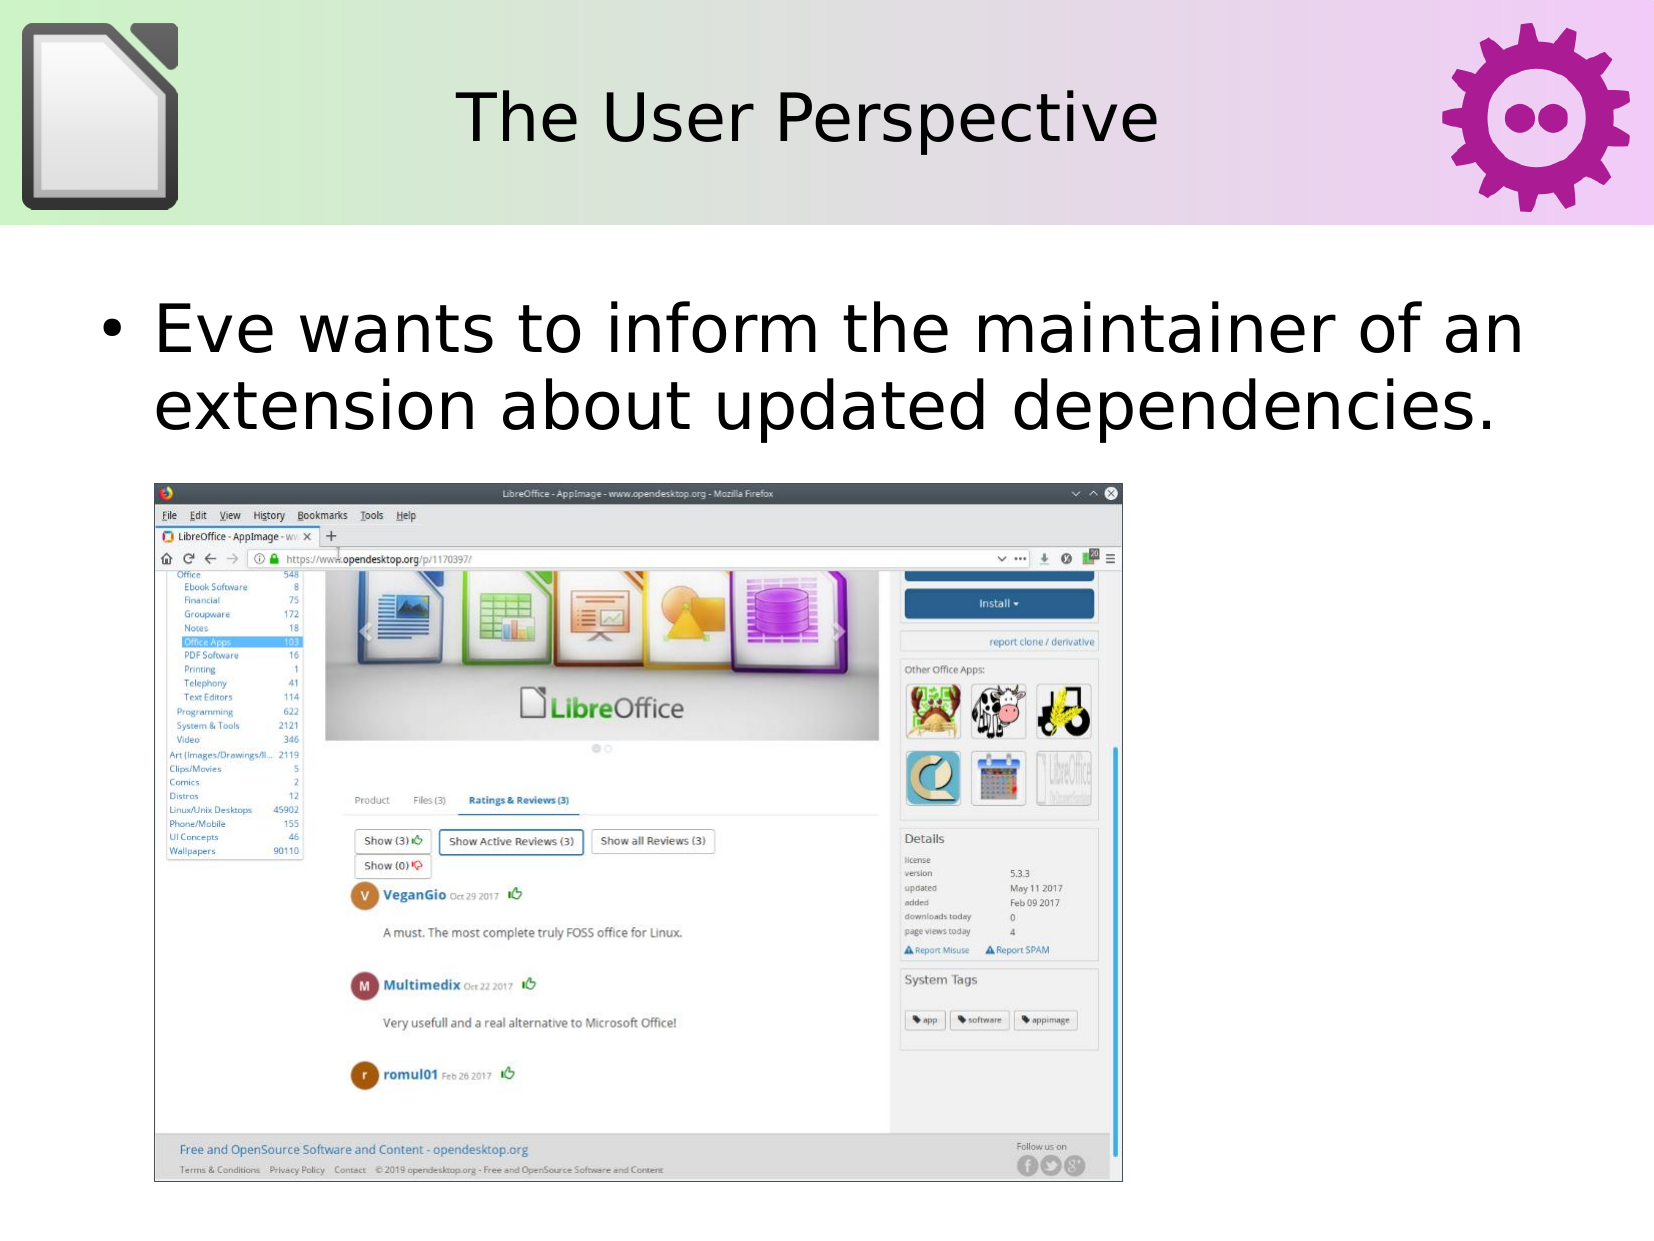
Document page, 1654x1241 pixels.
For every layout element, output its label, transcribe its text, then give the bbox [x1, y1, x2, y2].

picture [22, 23, 178, 210]
title The User Perspective [212, 23, 1406, 213]
list Eve wants to inform the maintainer of an extension about updated dependencies. [82, 290, 1571, 1010]
picture [1442, 23, 1630, 212]
picture [154, 483, 1123, 1182]
